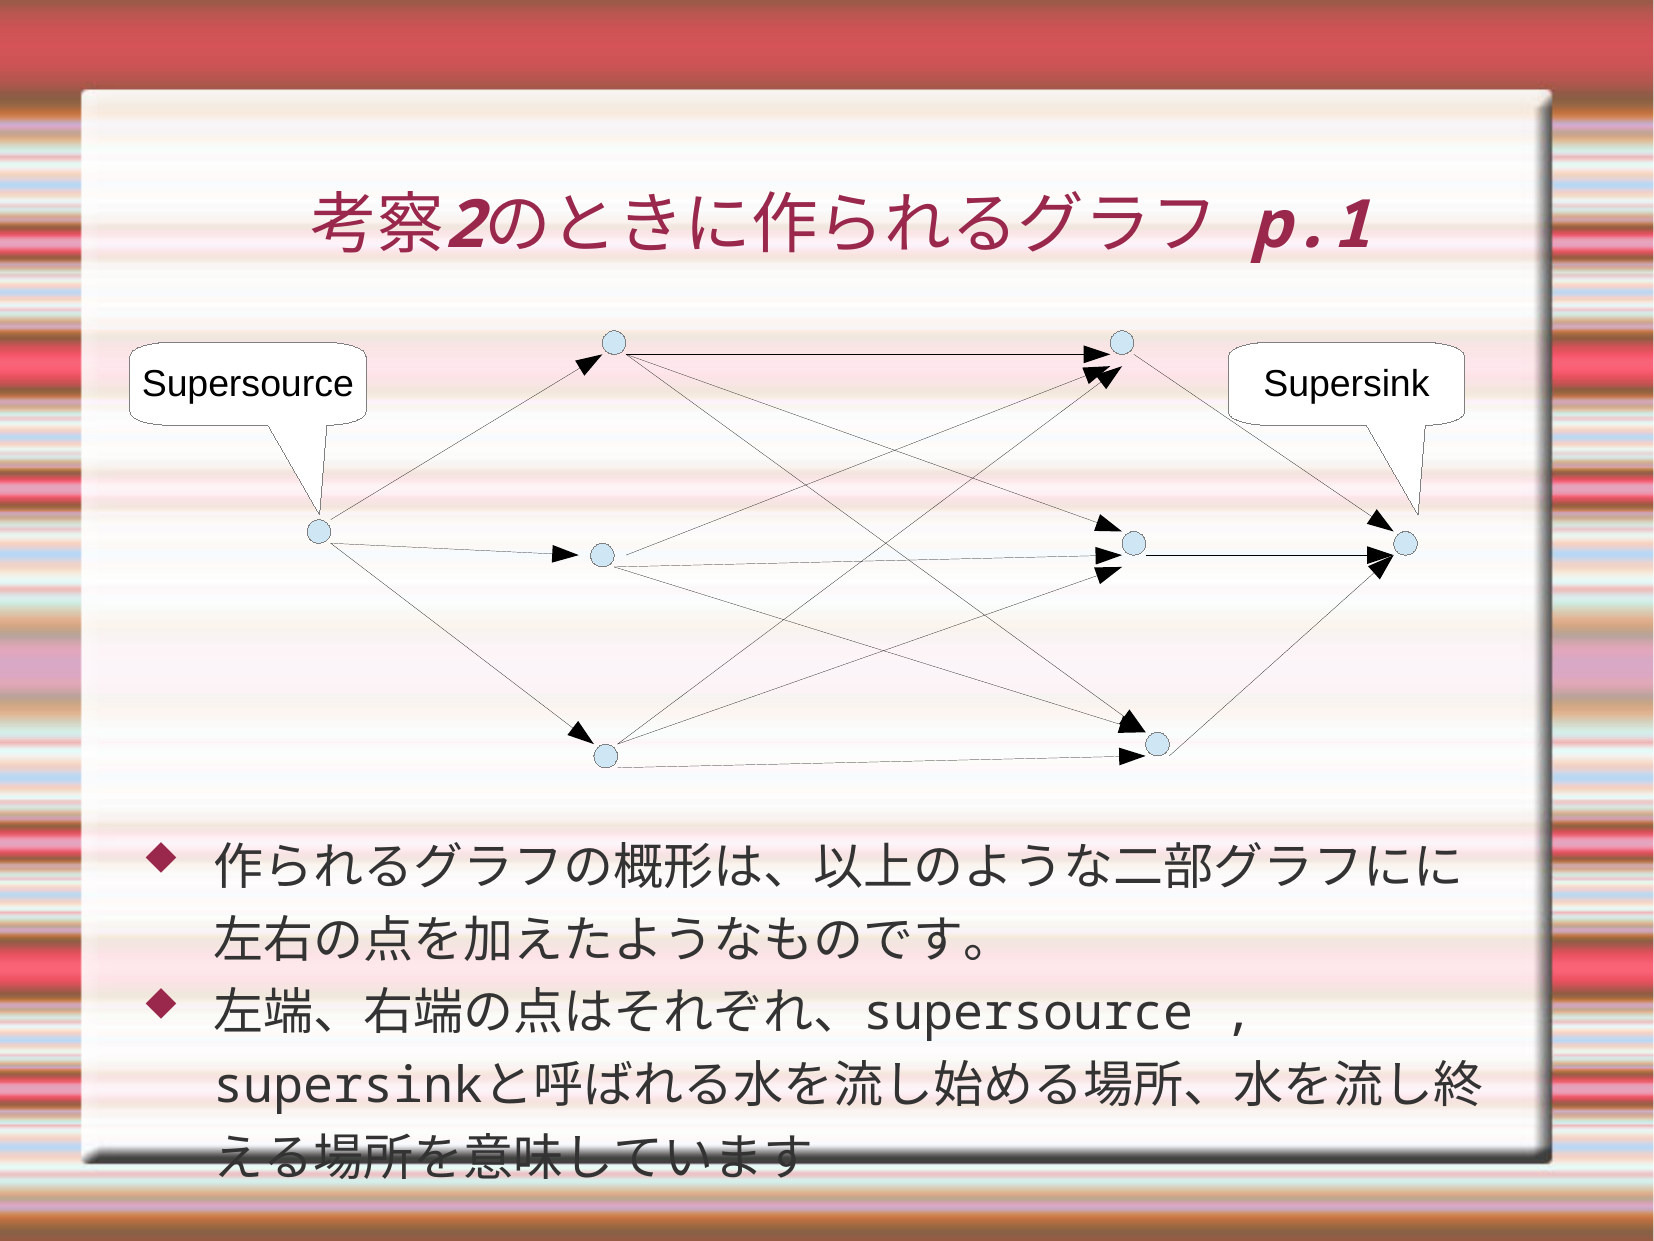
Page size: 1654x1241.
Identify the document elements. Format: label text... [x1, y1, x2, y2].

text_box [602, 330, 626, 355]
text_box [1122, 531, 1146, 556]
text_box [1393, 531, 1418, 556]
text_box Supersink [1228, 342, 1465, 515]
text_box [590, 543, 615, 567]
text_box [1145, 732, 1170, 756]
title 考察2のときに作られるグラフ p.1 [135, 114, 1548, 322]
text_box [593, 744, 618, 768]
text_box Supersource [129, 342, 367, 515]
list 作られるグラフの概形は、以上のような二部グラフにに左右の点を加えたようなものです。 左端、右端の点はそれぞれ、supersource , supersinkと呼ばれる水を流し始める場所、水を流し終える場所を意味しています [130, 826, 1512, 1087]
picture [0, 0, 1654, 1241]
text_box [307, 519, 331, 544]
text_box [1110, 330, 1134, 355]
